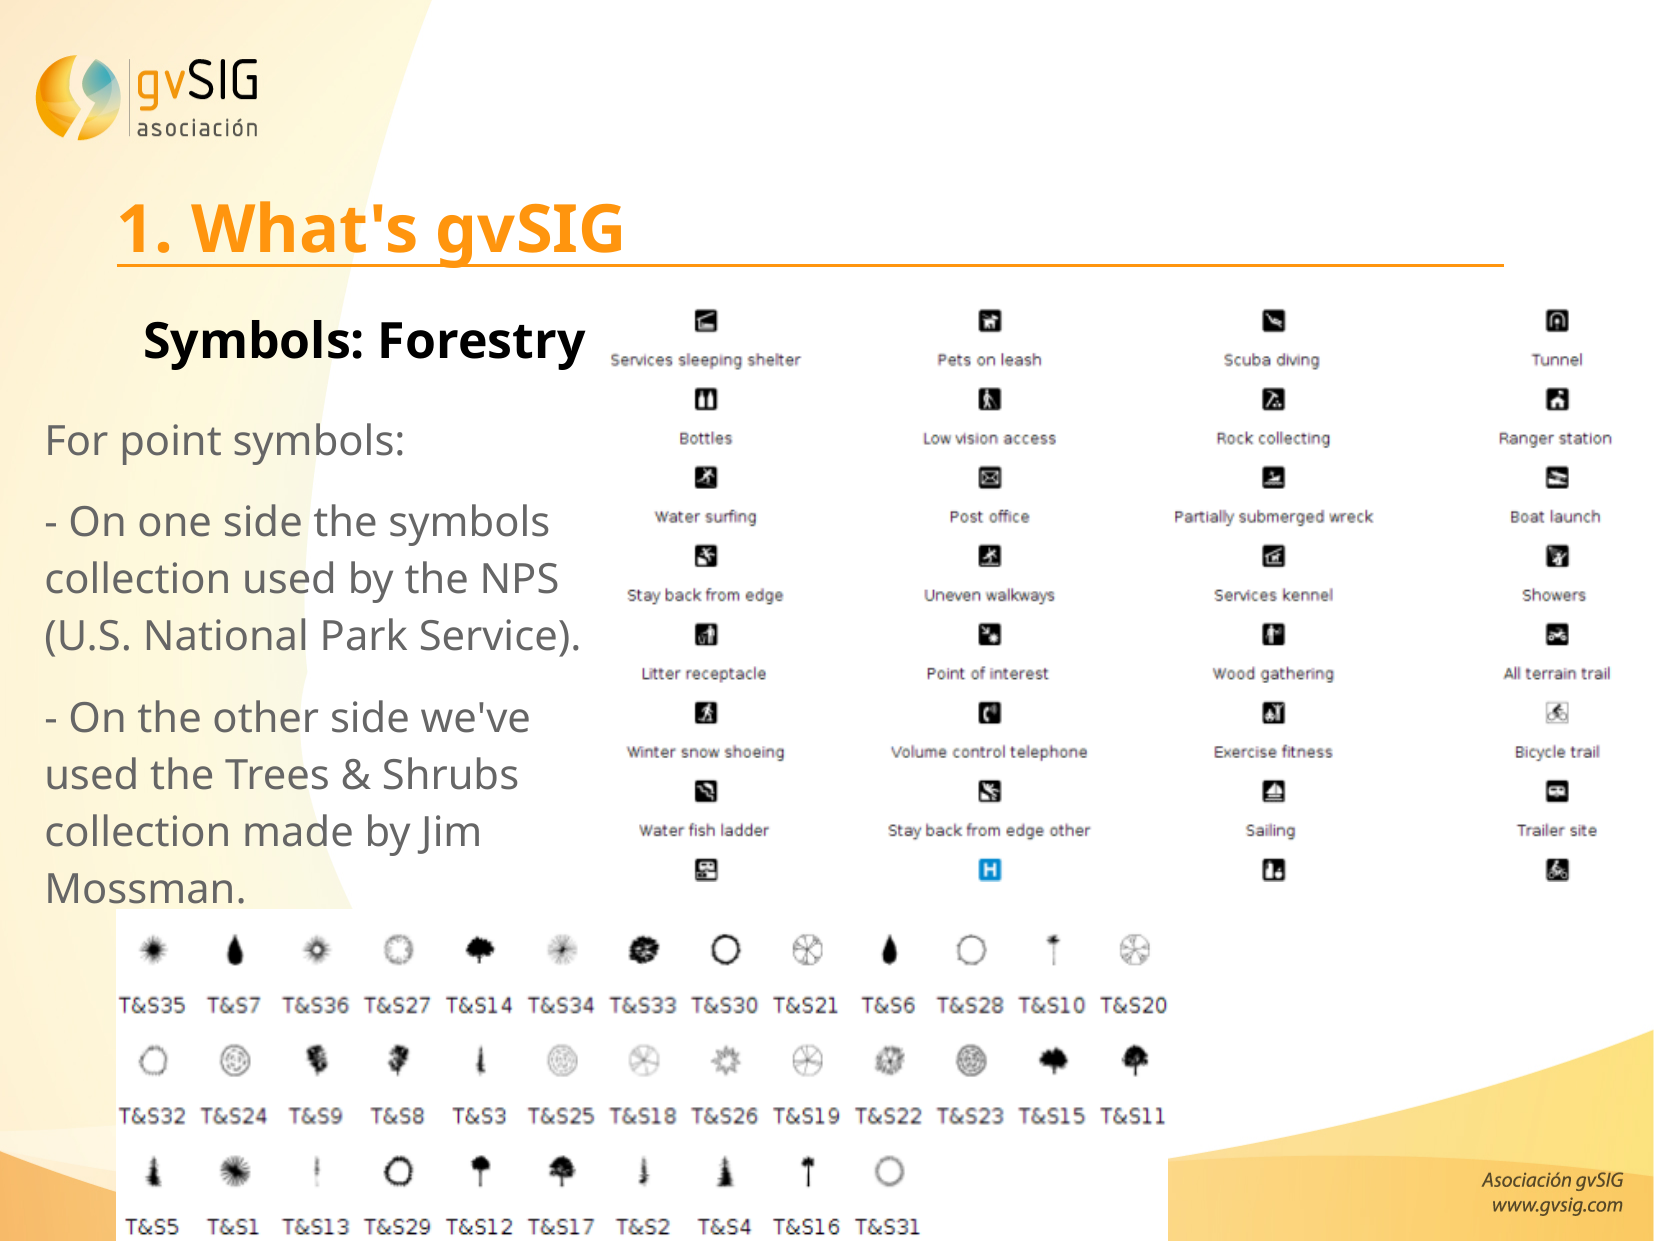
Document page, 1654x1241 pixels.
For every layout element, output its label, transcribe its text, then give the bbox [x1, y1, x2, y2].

text_box For point symbols: - On one side the symbols collection used by the NPS (U.S. National Park Service). - On the other side we've used the Trees & Shrubs collection made by Jim Mossman. [29, 402, 637, 904]
picture [0, 0, 1654, 1241]
title Symbols: Forestry [143, 260, 1439, 419]
title 1. What's gvSIG [116, 177, 1605, 276]
